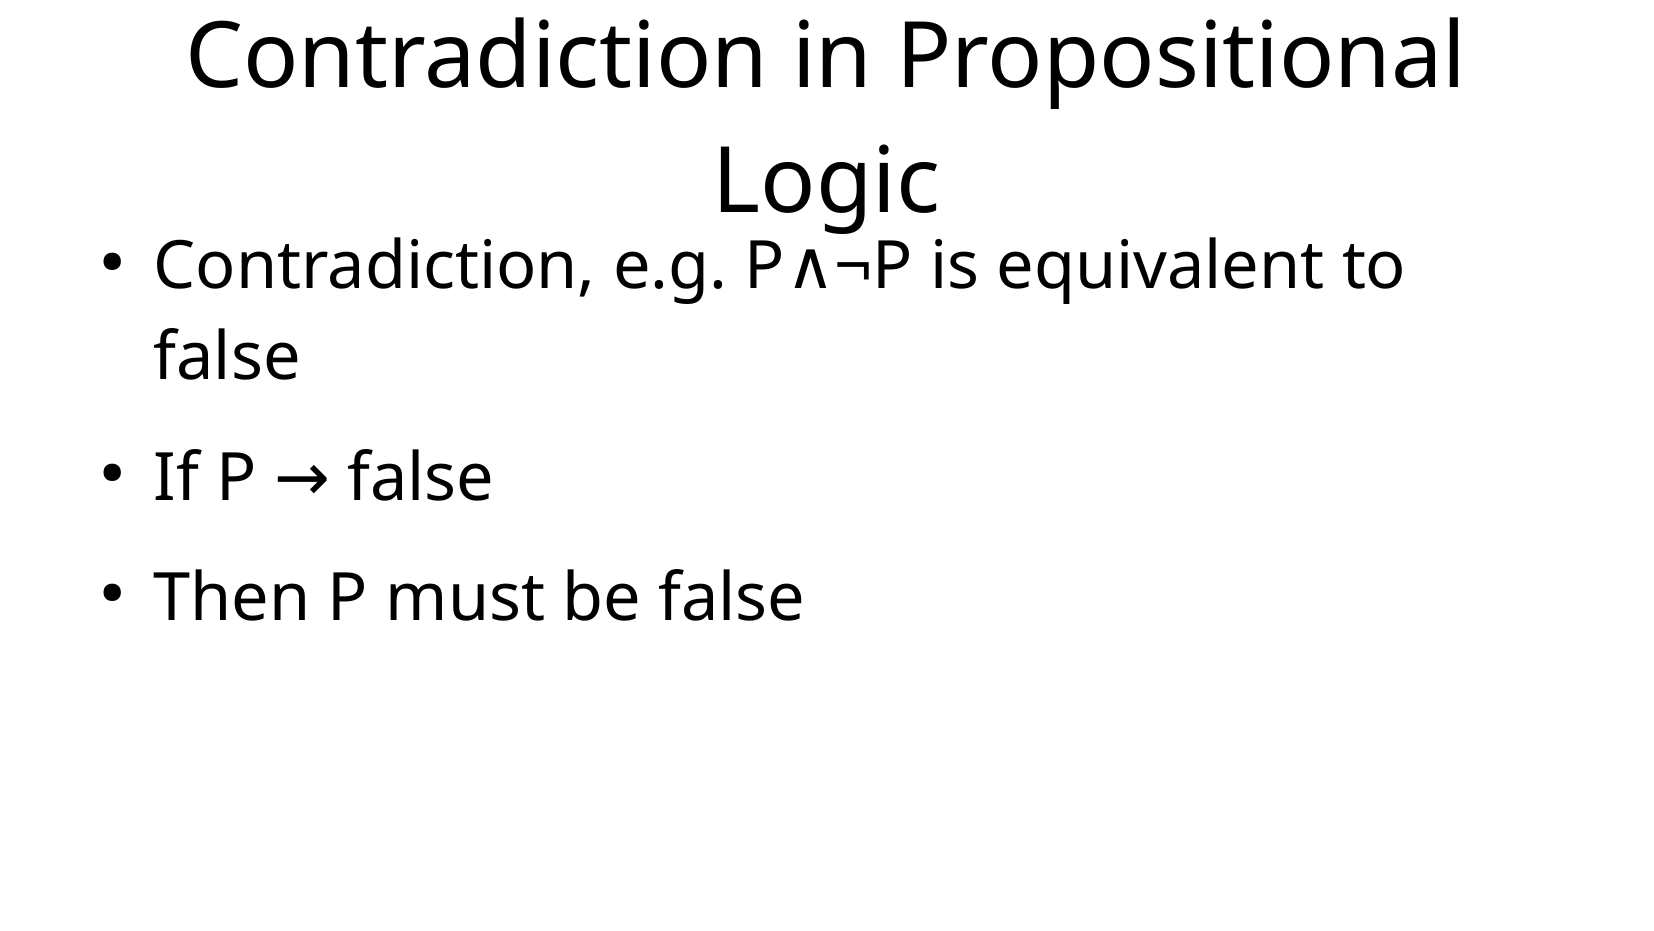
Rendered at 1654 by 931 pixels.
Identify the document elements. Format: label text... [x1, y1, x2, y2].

title Contradiction in Propositional Logic [82, 37, 1571, 193]
list Contradiction, e.g. P∧¬P is equivalent to false If P → false Then P must be false [82, 217, 1571, 758]
